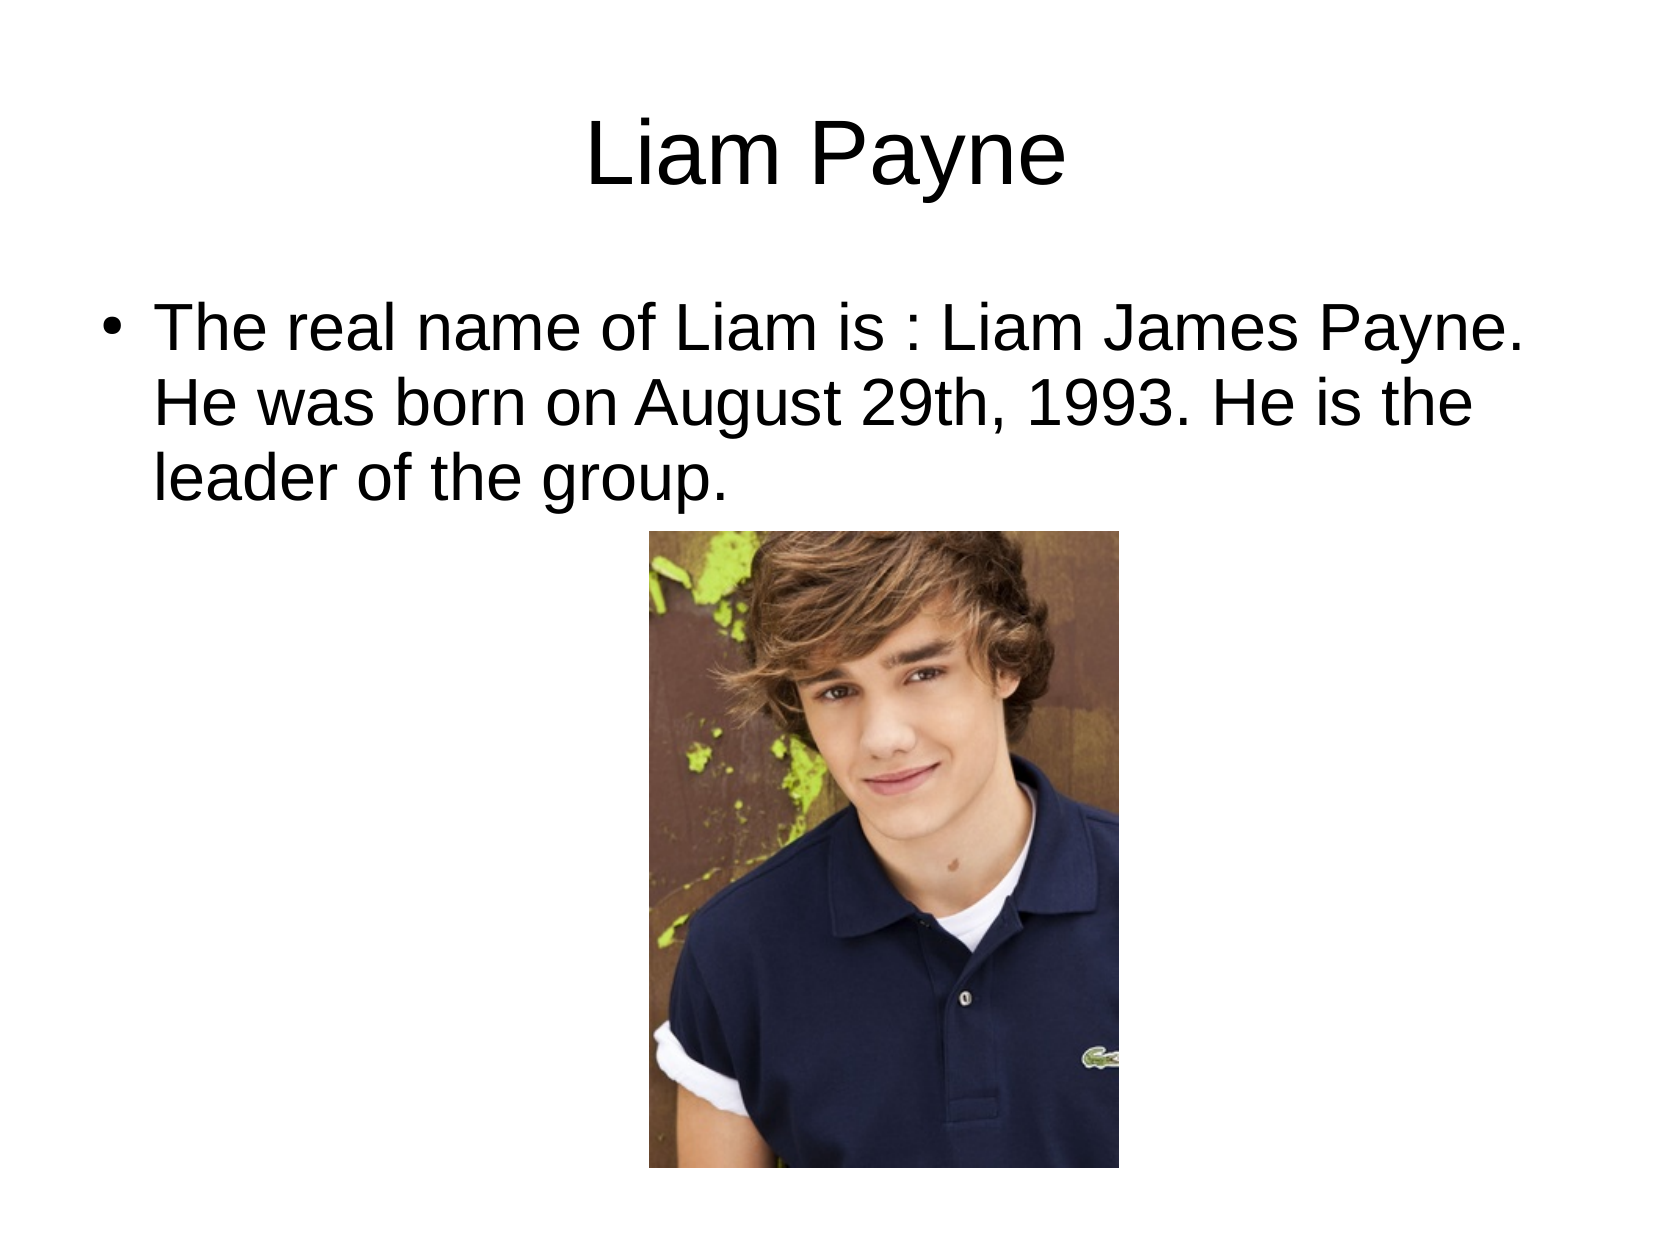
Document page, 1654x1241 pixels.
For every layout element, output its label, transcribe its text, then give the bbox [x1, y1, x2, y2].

title Liam Payne [82, 56, 1571, 250]
picture [649, 531, 1119, 1168]
list The real name of Liam is : Liam James Payne. He was born on August 29th, 1993. He is the leader of the group. [82, 290, 1571, 1094]
